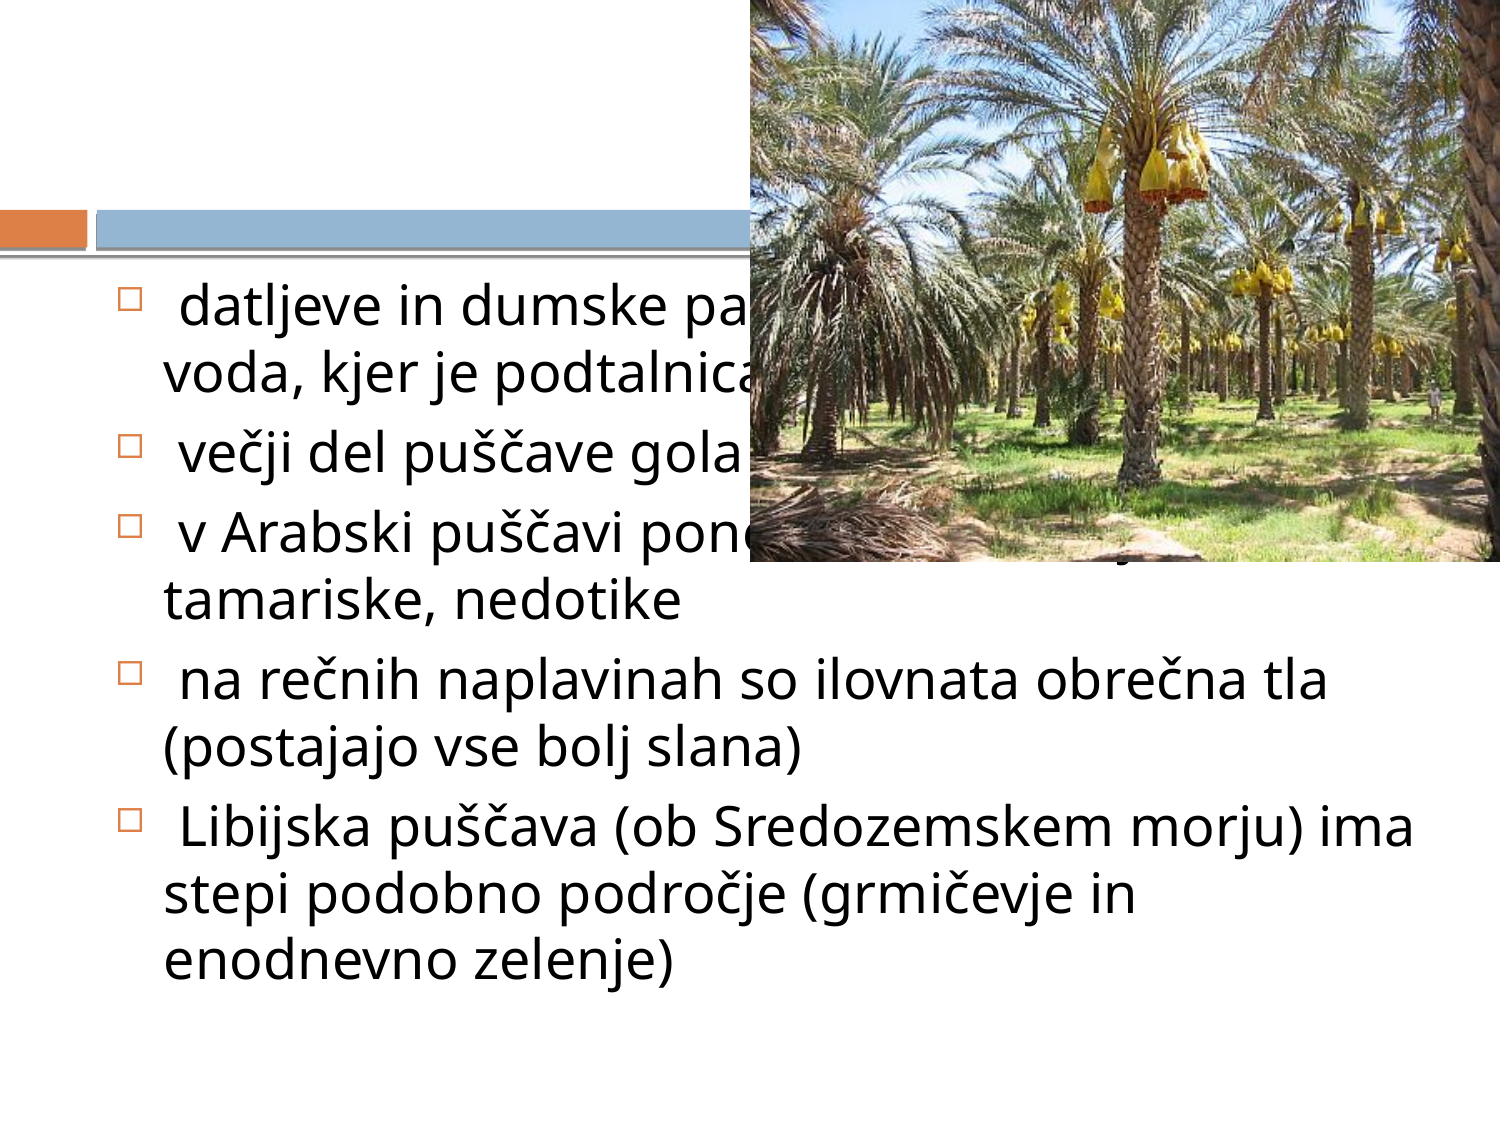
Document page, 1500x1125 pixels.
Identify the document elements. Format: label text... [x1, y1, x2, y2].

list datljeve in dumske palme ( ob površinskih voda, kjer je podtalnica) večji del puščave gola peščena prostranstva v Arabski puščavi ponekod ukoreninjene trave, tamariske, nedotike na rečnih naplavinah so ilovnata obrečna tla (postajajo vse bolj slana) Libijska puščava (ob Sredozemskem morju) ima stepi podobno področje (grmičevje in enodnevno zelenje) [100, 262, 1438, 1000]
picture [750, 0, 1500, 562]
